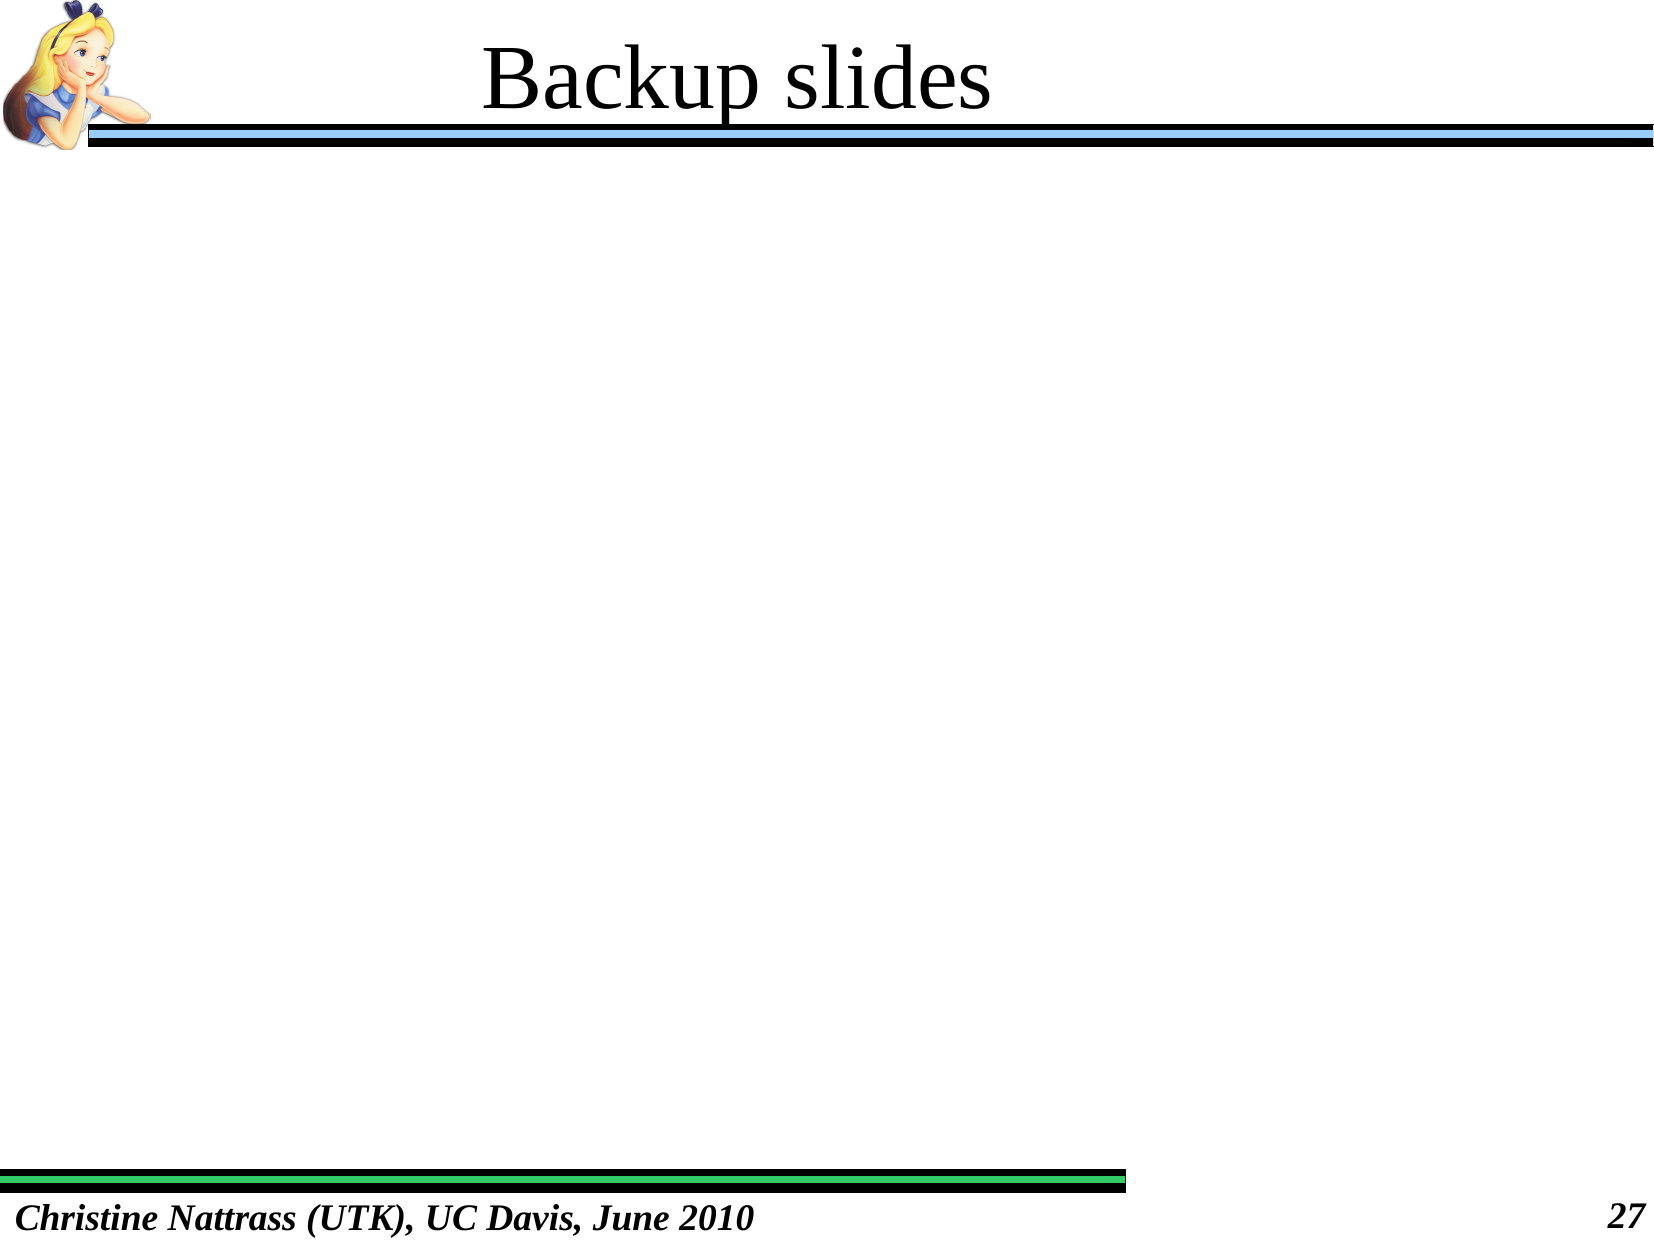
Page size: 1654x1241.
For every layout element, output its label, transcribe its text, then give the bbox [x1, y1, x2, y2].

picture [3, 0, 151, 8]
title Backup slides [0, 8, 1482, 147]
